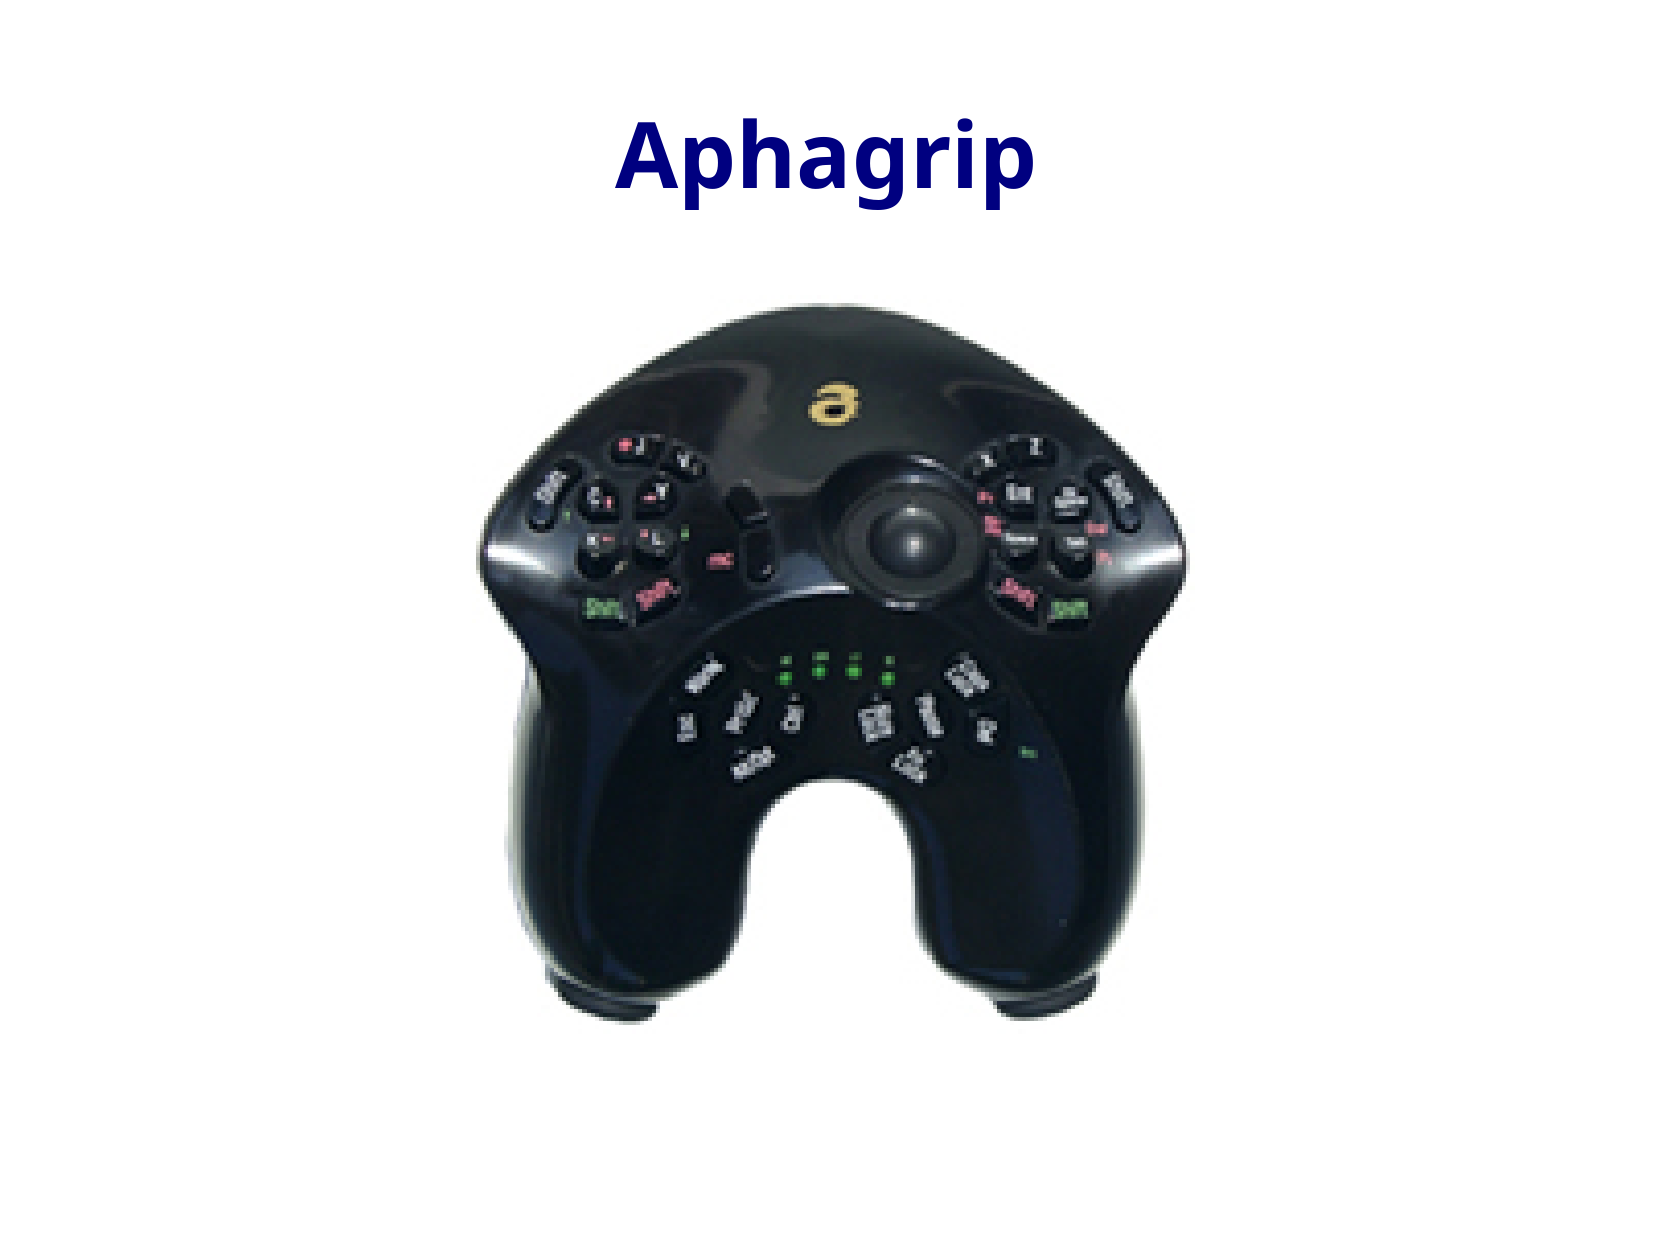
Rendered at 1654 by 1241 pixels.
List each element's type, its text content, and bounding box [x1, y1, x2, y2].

title Aphagrip [82, 56, 1571, 250]
picture [472, 295, 1195, 1034]
